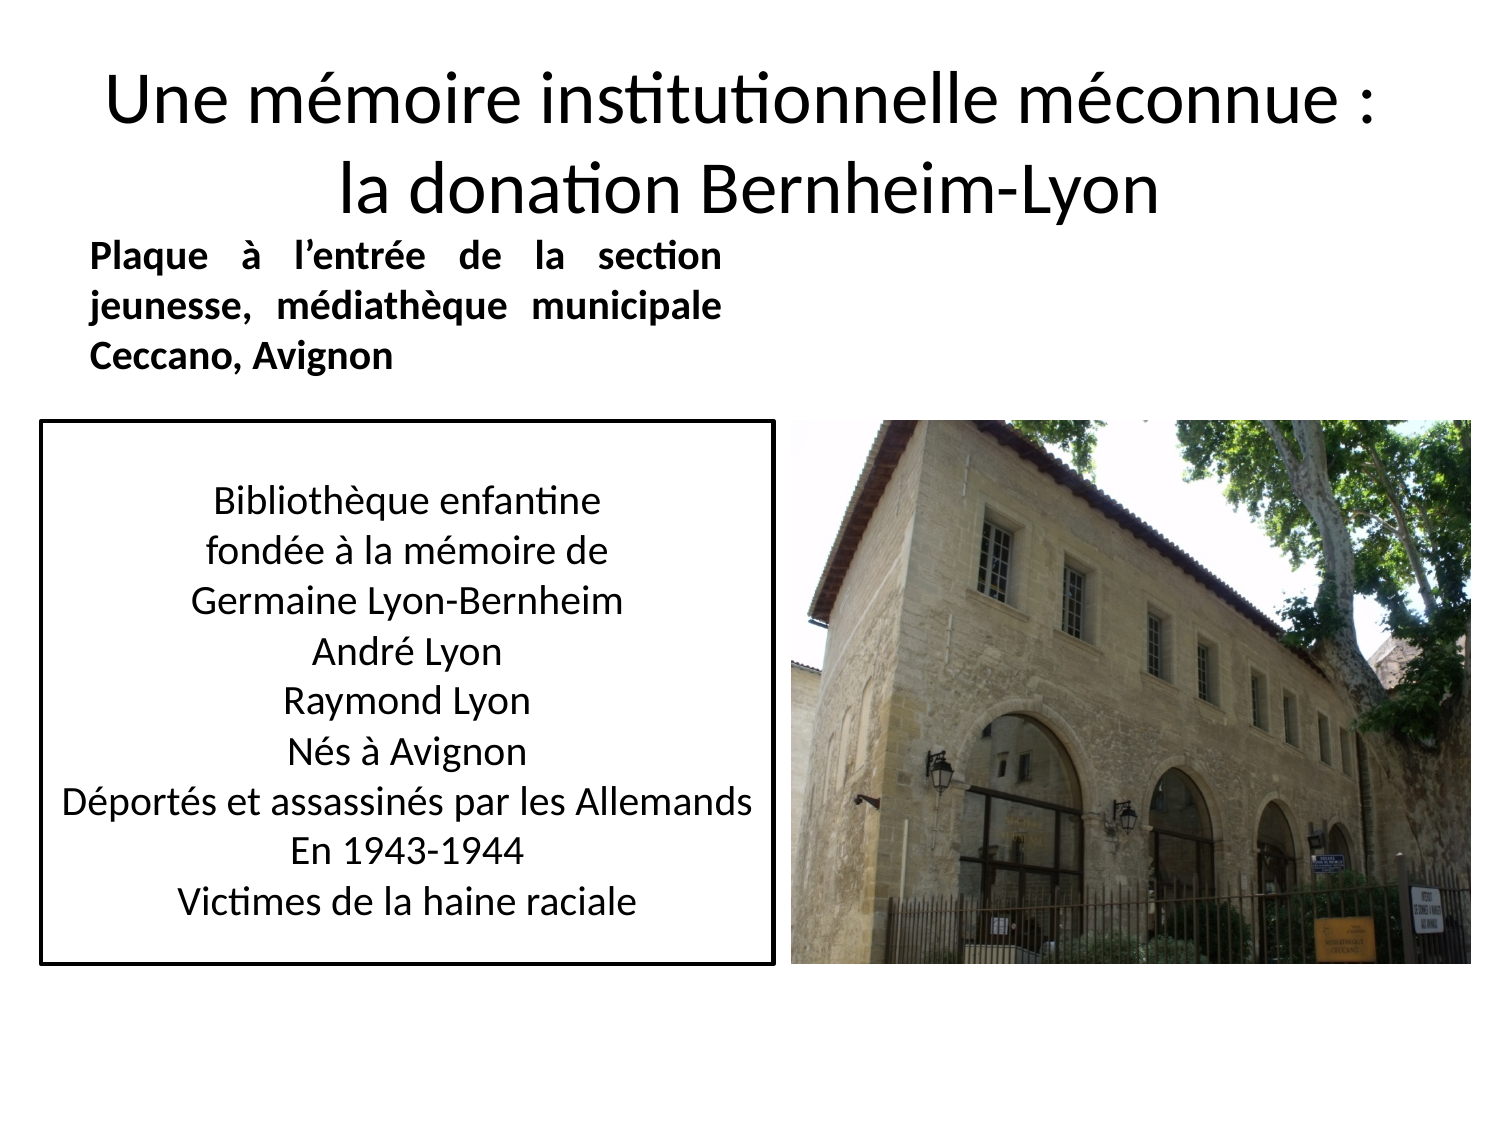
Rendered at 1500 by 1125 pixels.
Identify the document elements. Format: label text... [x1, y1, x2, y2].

picture [791, 420, 1471, 965]
text_box Bibliothèque enfantine fondée à la mémoire de Germaine Lyon-Bernheim André Lyon Raymond Lyon Nés à Avignon Déportés et assassinés par les Allemands En 1943-1944 Victimes de la haine raciale [41, 420, 774, 965]
text_box Plaque à l’entrée de la section jeunesse, médiathèque municipale Ceccano, Avignon [74, 231, 738, 386]
text_box Une mémoire institutionnelle méconnue : la donation Bernheim-Lyon [75, 45, 1425, 233]
